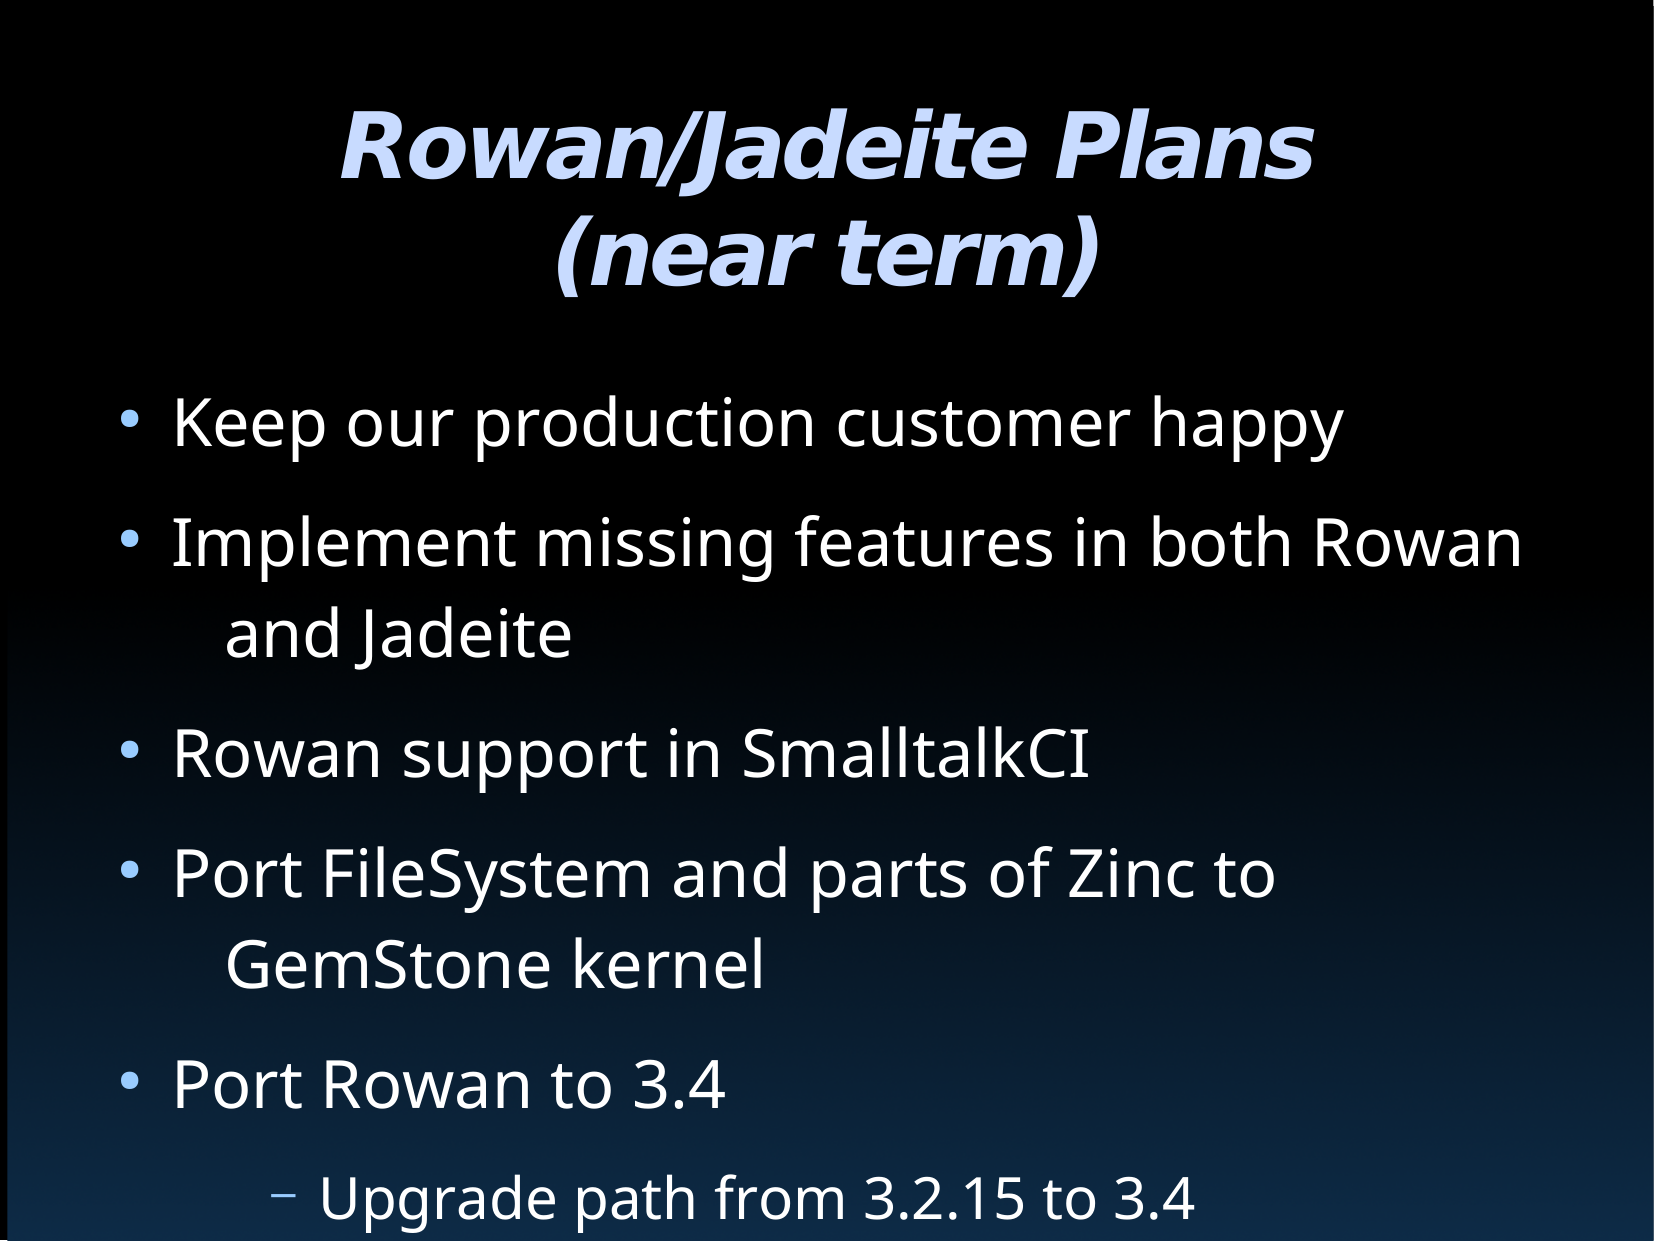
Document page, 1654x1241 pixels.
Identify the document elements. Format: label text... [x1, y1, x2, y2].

picture [7, 6, 1654, 1241]
title Rowan/Jadeite Plans (near term) [82, 93, 1576, 308]
list Keep our production customer happy Implement missing features in both Rowan and Jadeite Rowan support in SmalltalkCI Port FileSystem and parts of Zinc to GemStone kernel Port Rowan to 3.4 Upgrade path from 3.2.15 to 3.4 [82, 374, 1571, 1135]
